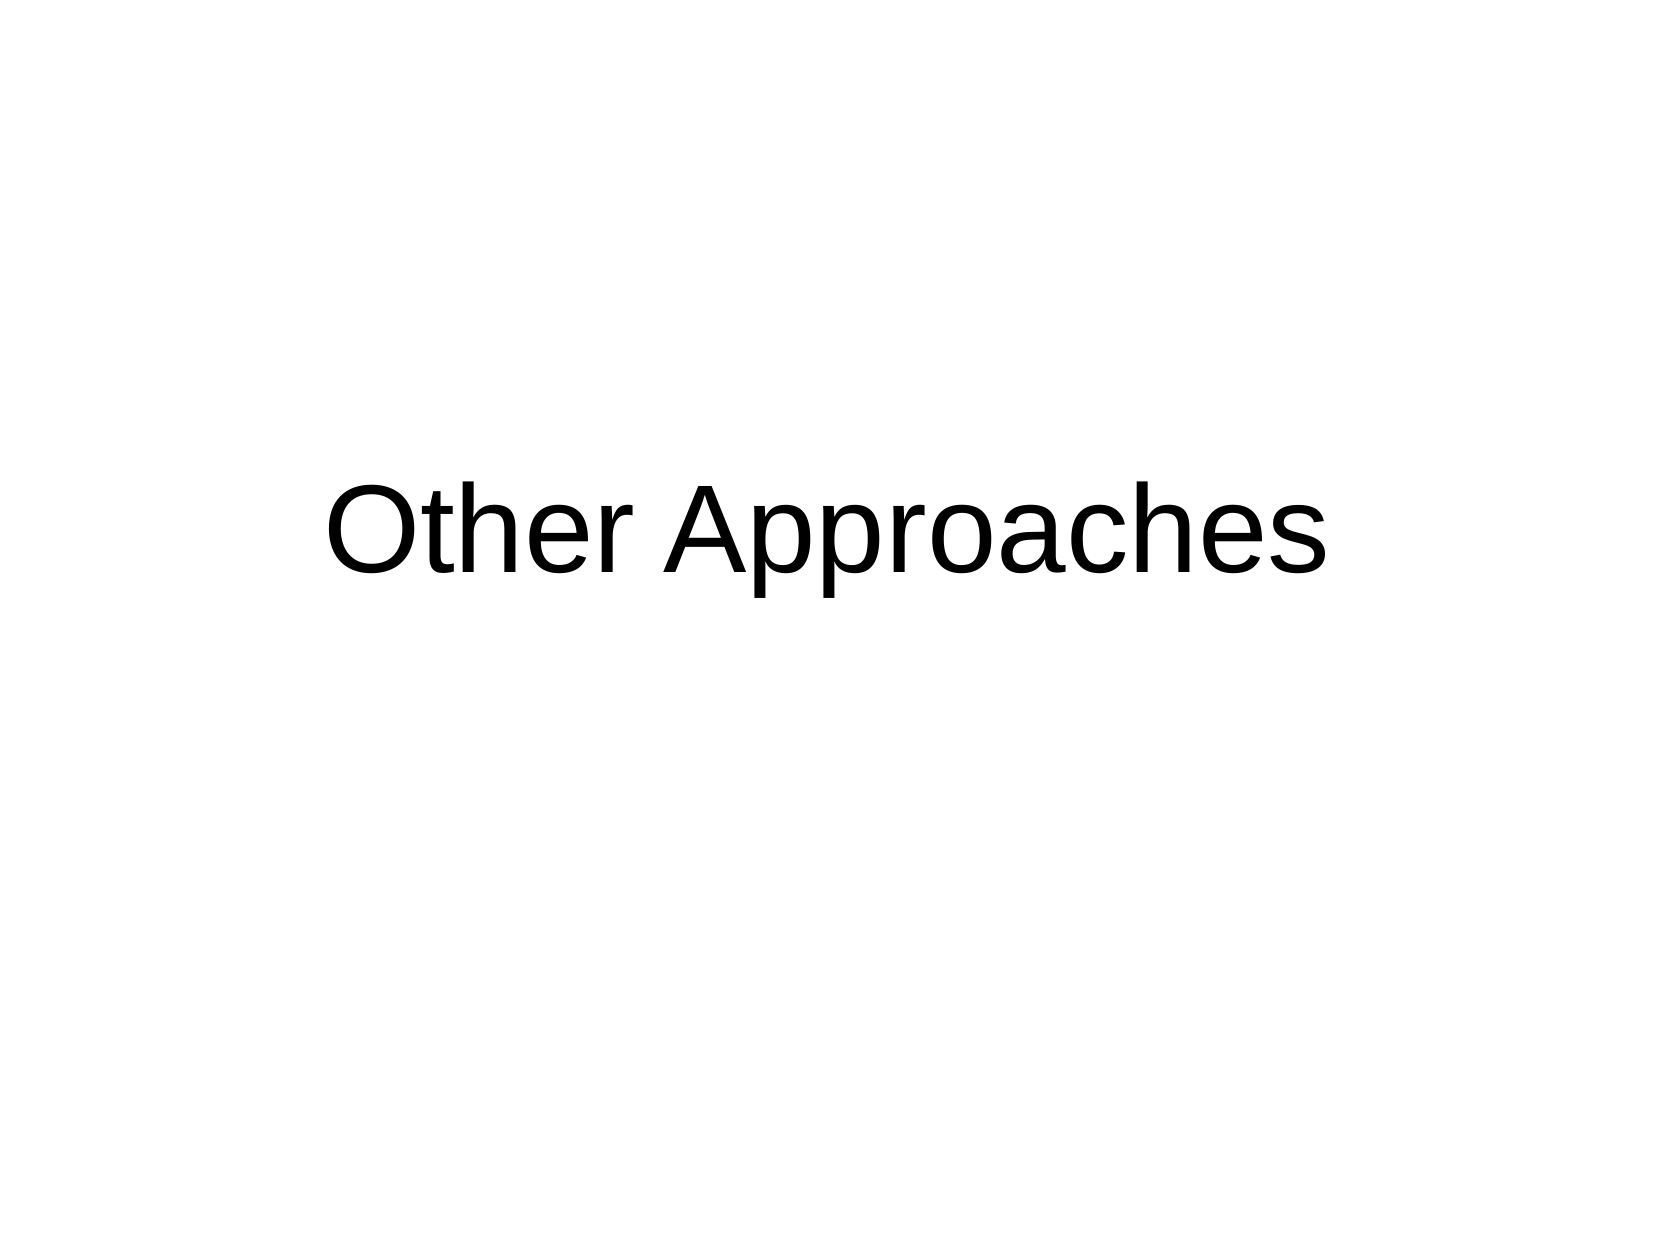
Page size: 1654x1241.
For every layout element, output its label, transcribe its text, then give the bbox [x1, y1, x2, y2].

subtitle Other Approaches [82, 49, 1571, 1010]
